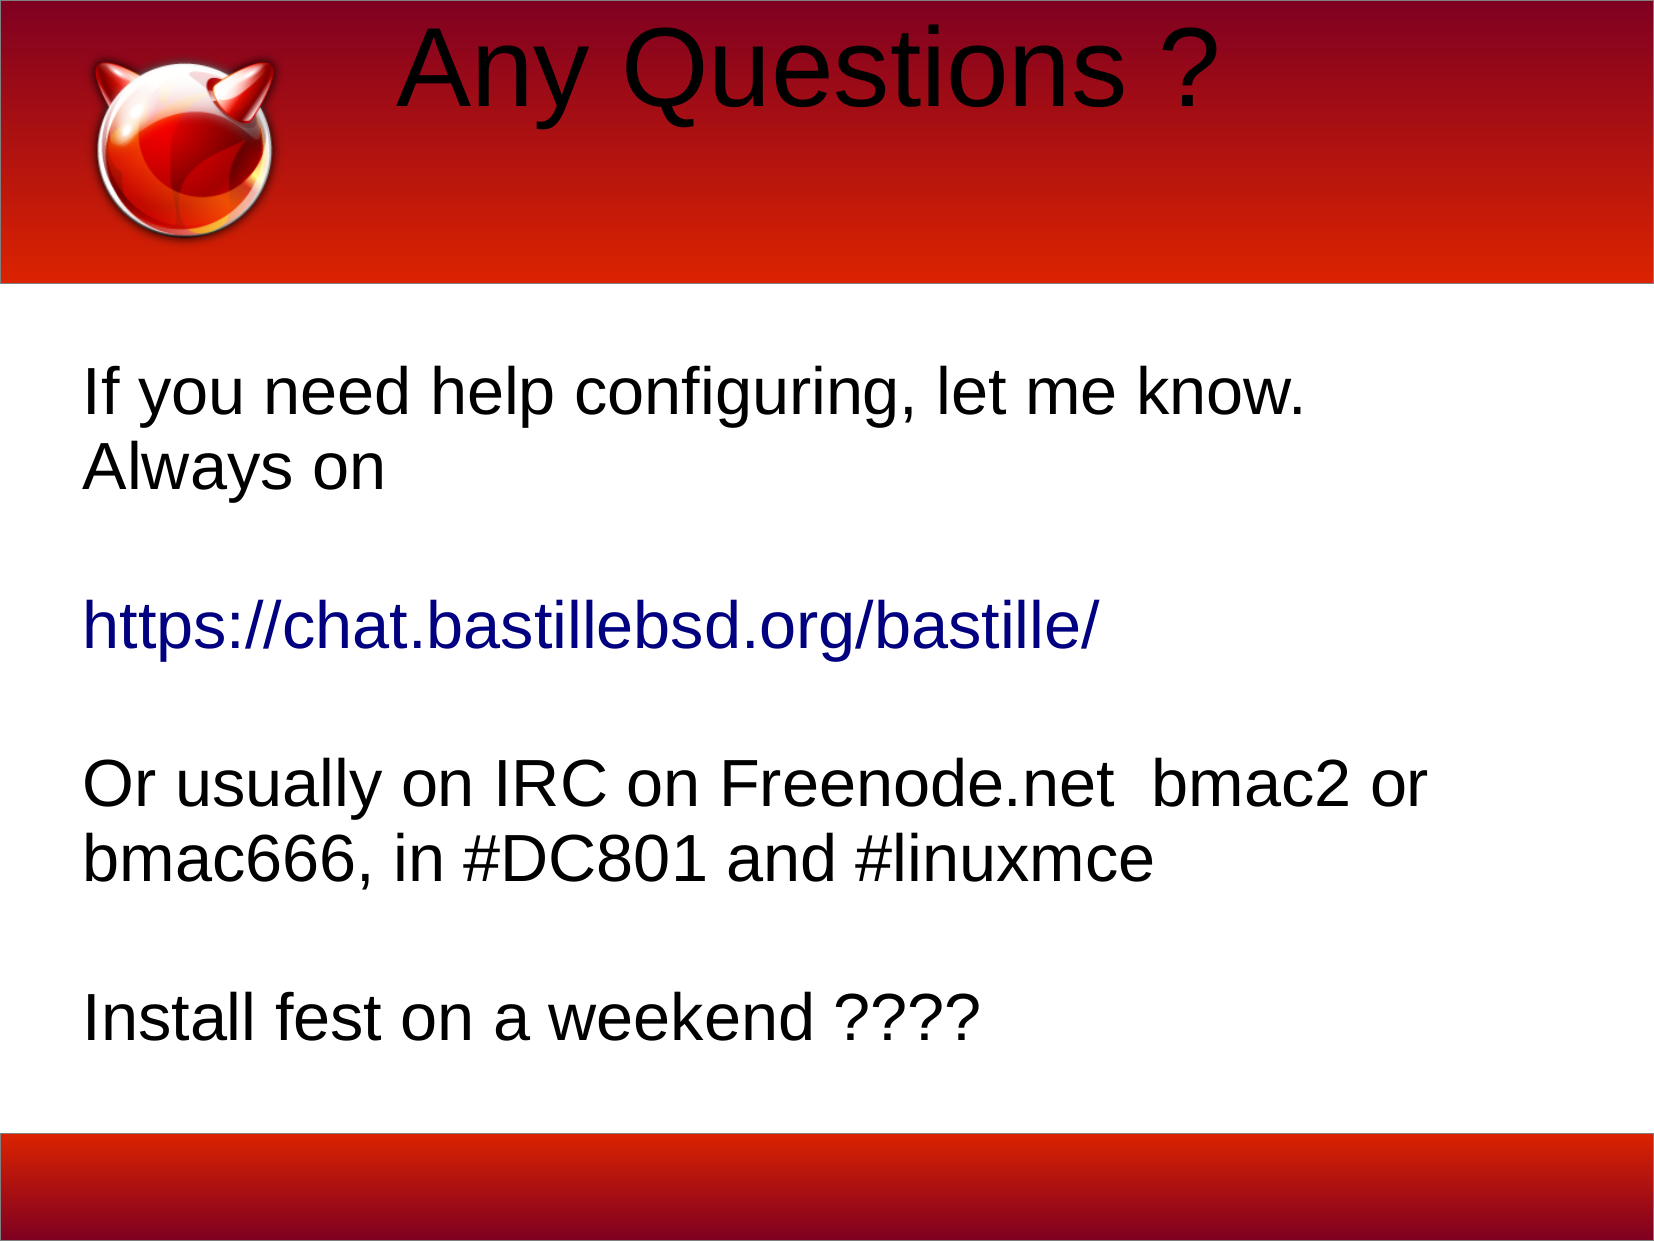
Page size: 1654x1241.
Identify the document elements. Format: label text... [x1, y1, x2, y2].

subtitle Any Questions ? If you need help configuring, let me know. Always on https://chat.bastillebsd.org/bastille/ Or usually on IRC on Freenode.net bmac2 or bmac666, in #DC801 and #linuxmce Install fest on a weekend ???? [82, 4, 1536, 1055]
